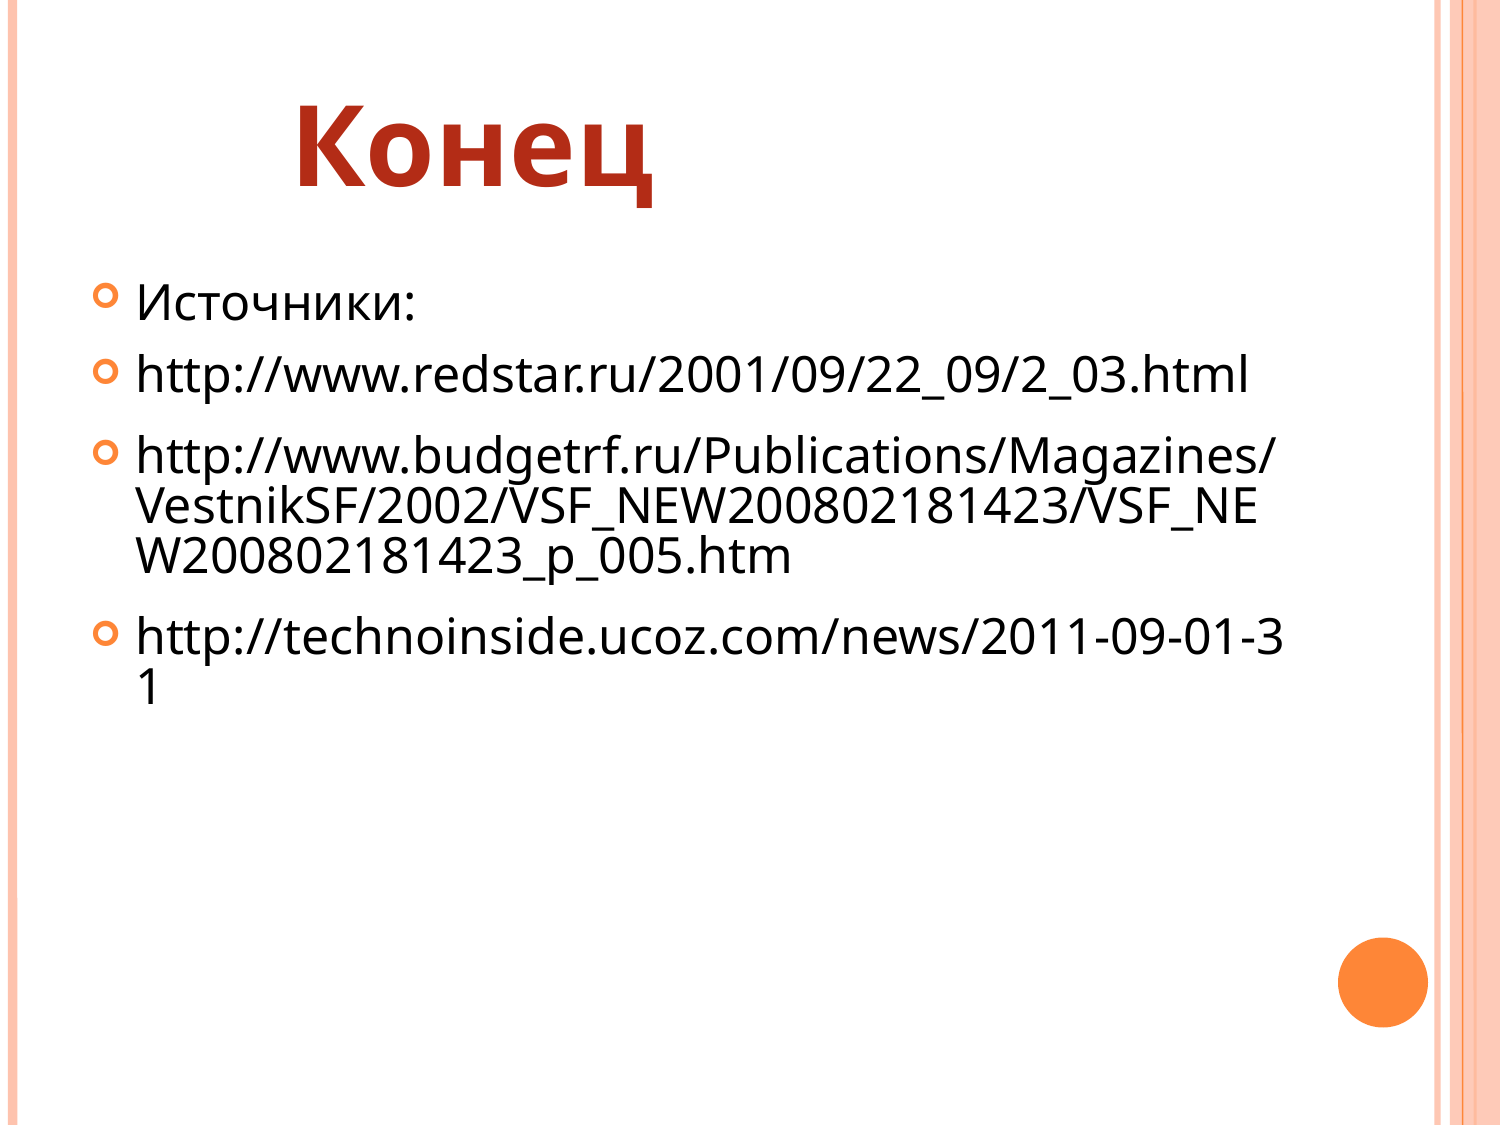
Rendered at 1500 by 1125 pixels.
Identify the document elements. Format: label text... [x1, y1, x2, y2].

list Источники: http://www.redstar.ru/2001/09/22_09/2_03.html http://www.budgetrf.ru/Publications/Magazines/VestnikSF/2002/VSF_NEW200802181423/VSF_NEW200802181423_p_005.htm http://technoinside.ucoz.com/news/2011-09-01-31 [75, 262, 1300, 1062]
text_box Конец [207, 66, 738, 216]
